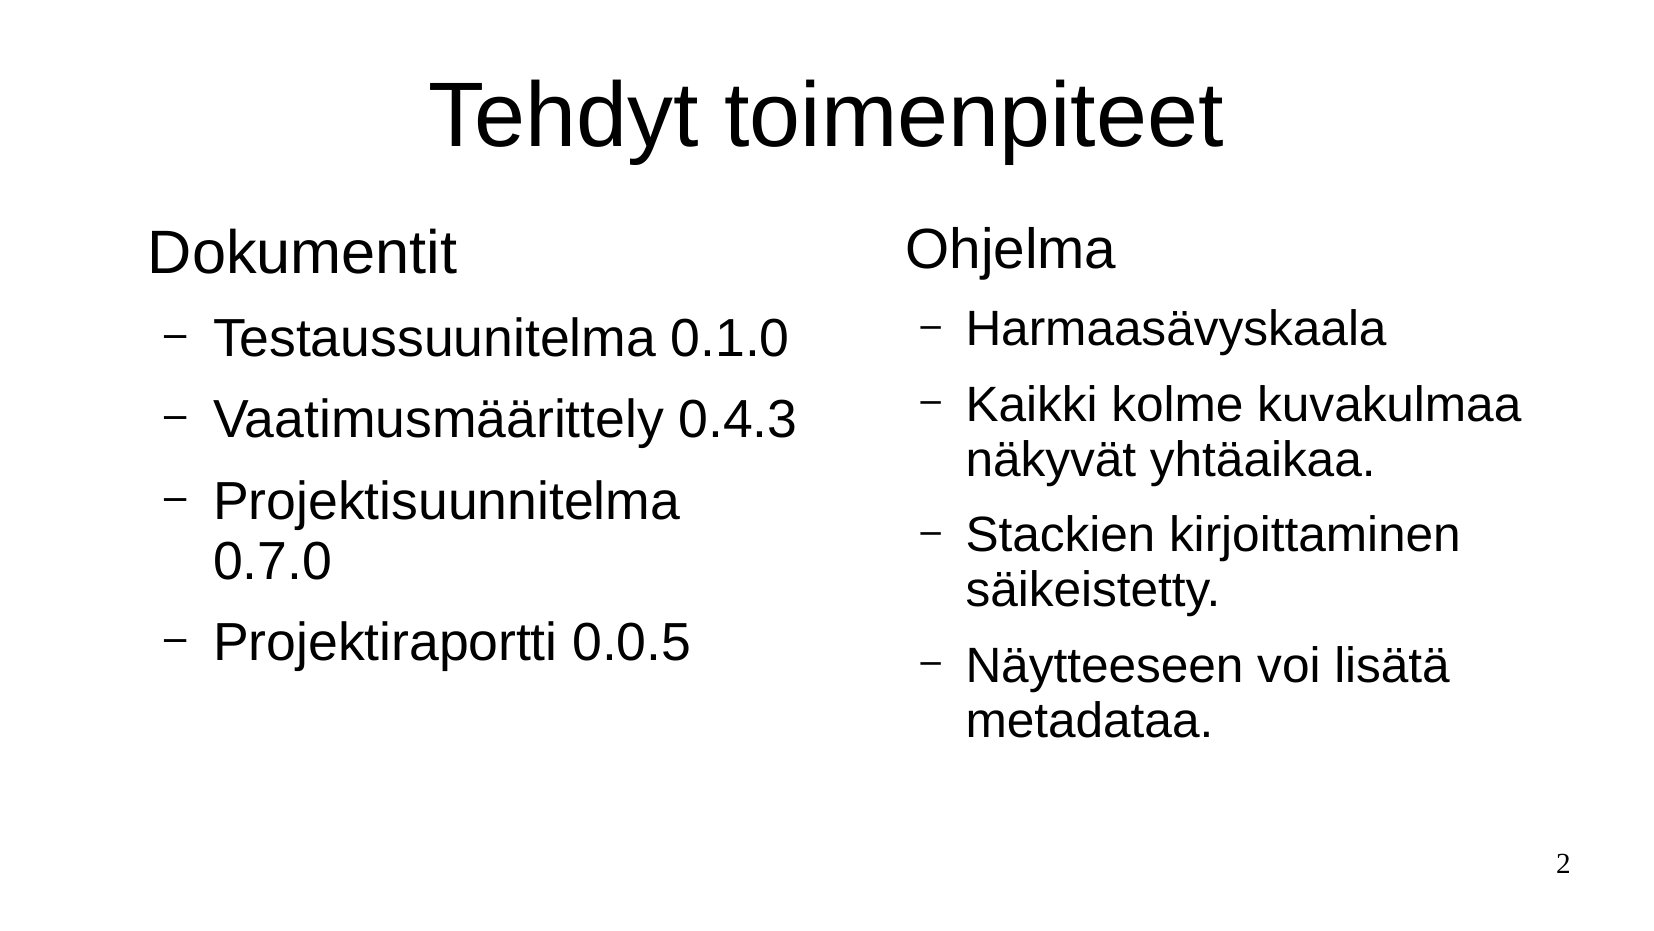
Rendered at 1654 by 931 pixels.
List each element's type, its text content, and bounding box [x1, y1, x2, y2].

list Ohjelma Harmaasävyskaala Kaikki kolme kuvakulmaa näkyvät yhtäaikaa. Stackien kirjoittaminen säikeistetty. Näytteeseen voi lisätä metadataa. [845, 217, 1572, 758]
title Tehdyt toimenpiteet [82, 37, 1571, 193]
list Dokumentit Testaussuunitelma 0.1.0 Vaatimusmäärittely 0.4.3 Projektisuunnitelma 0.7.0 Projektiraportti 0.0.5 [82, 217, 809, 758]
